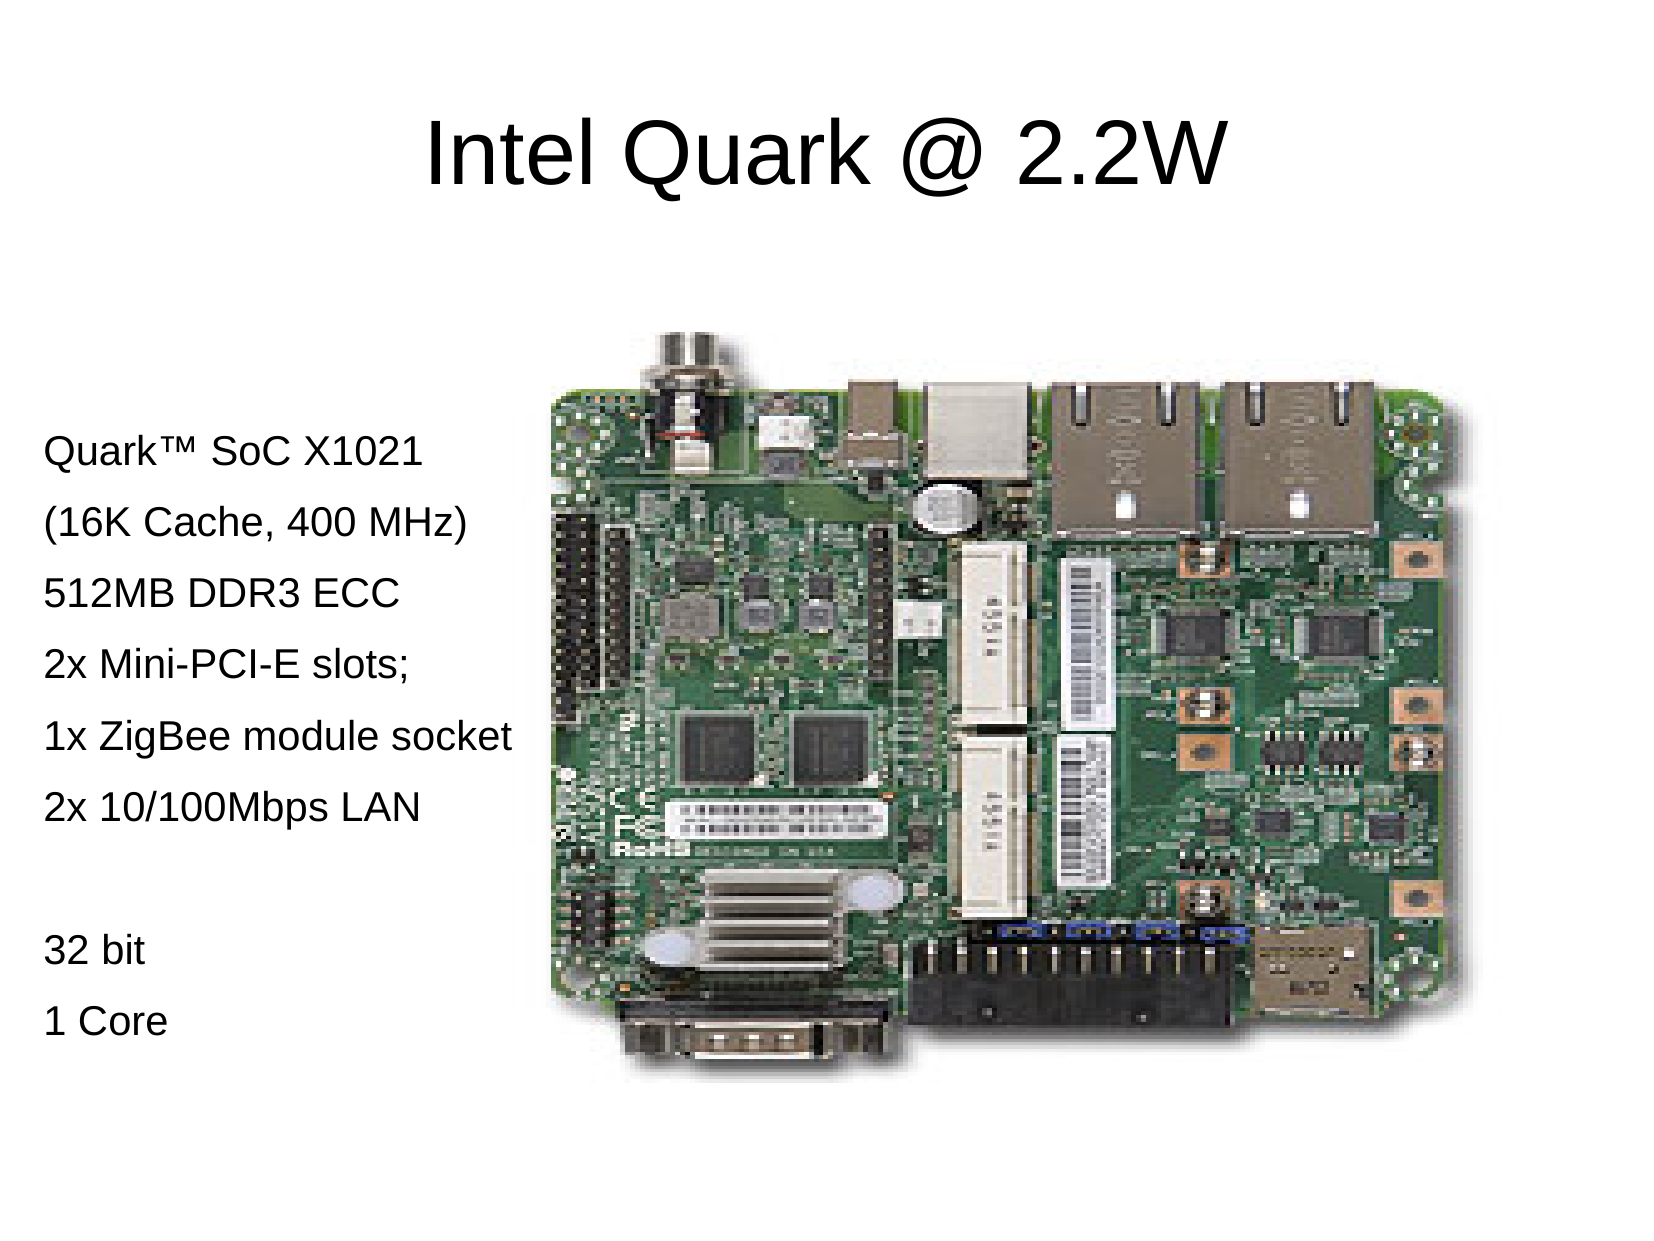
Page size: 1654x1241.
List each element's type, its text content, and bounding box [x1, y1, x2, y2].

title Intel Quark @ 2.2W [82, 49, 1571, 257]
picture [353, 332, 1647, 1083]
text_box Quark™ SoC X1021 (16K Cache, 400 MHz) 512MB DDR3 ECC 2x Mini-PCI-E slots; 1x ZigBee module socket 2x 10/100Mbps LAN 32 bit 1 Core [28, 420, 991, 1197]
